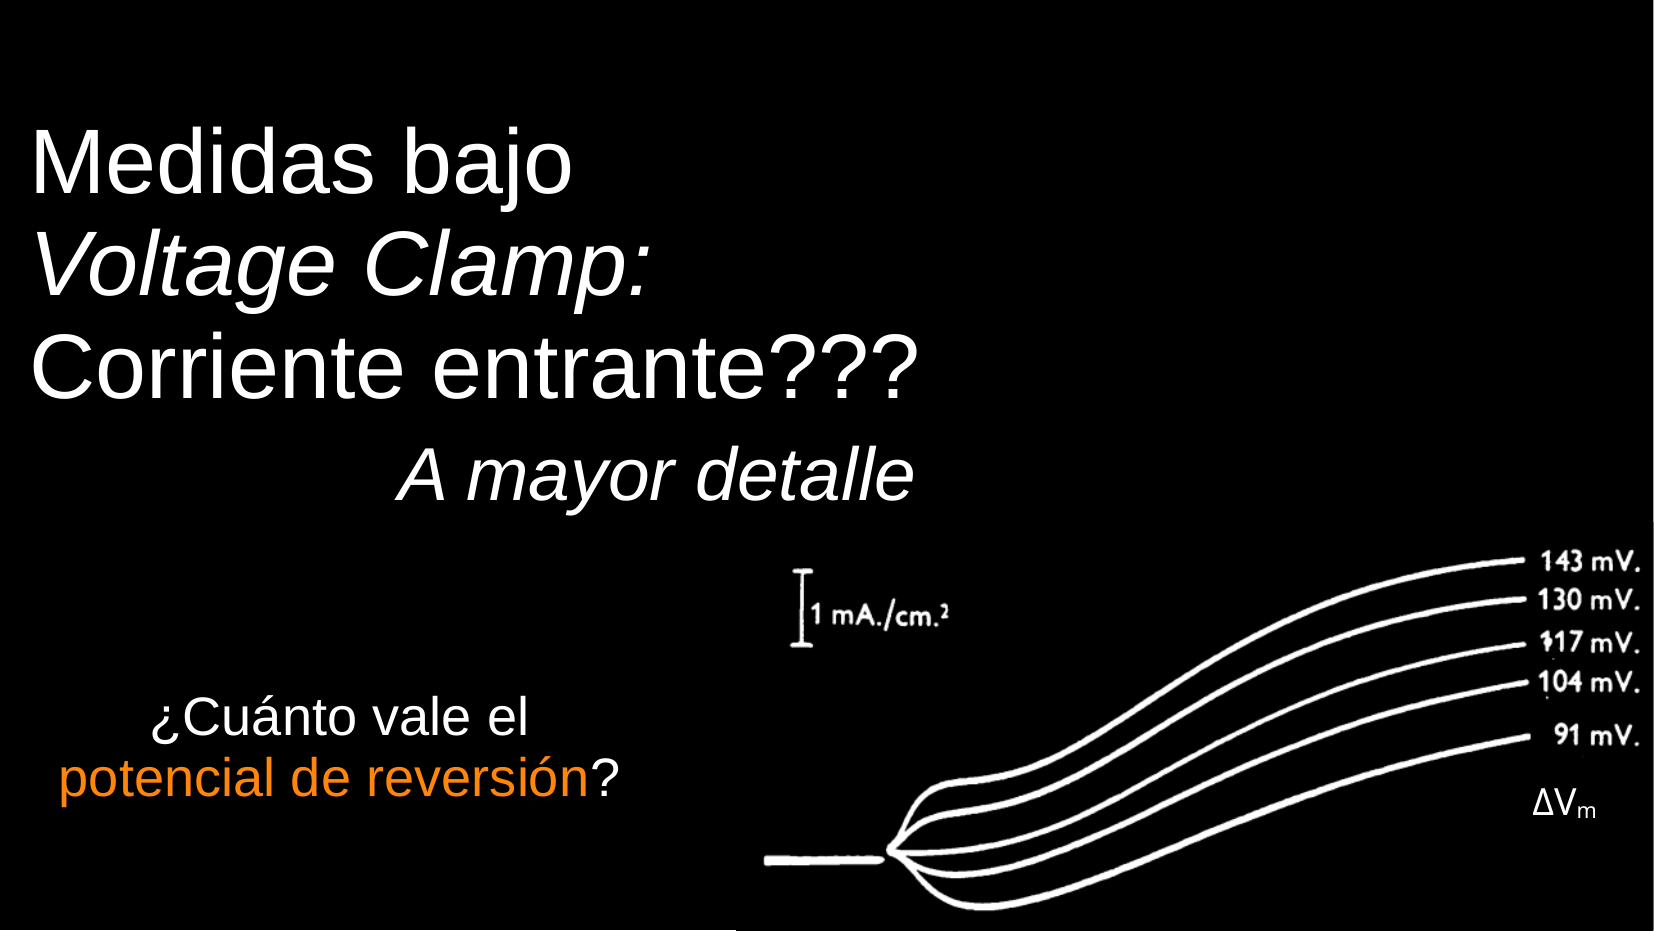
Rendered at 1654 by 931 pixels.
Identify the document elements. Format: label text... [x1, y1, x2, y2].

picture [736, 522, 1654, 931]
text_box ¿Cuánto vale el potencial de reversión? [29, 679, 650, 876]
text_box ΔVm [1517, 767, 1625, 832]
title Medidas bajo Voltage Clamp: Corriente entrante??? A mayor detalle [29, 110, 1034, 521]
